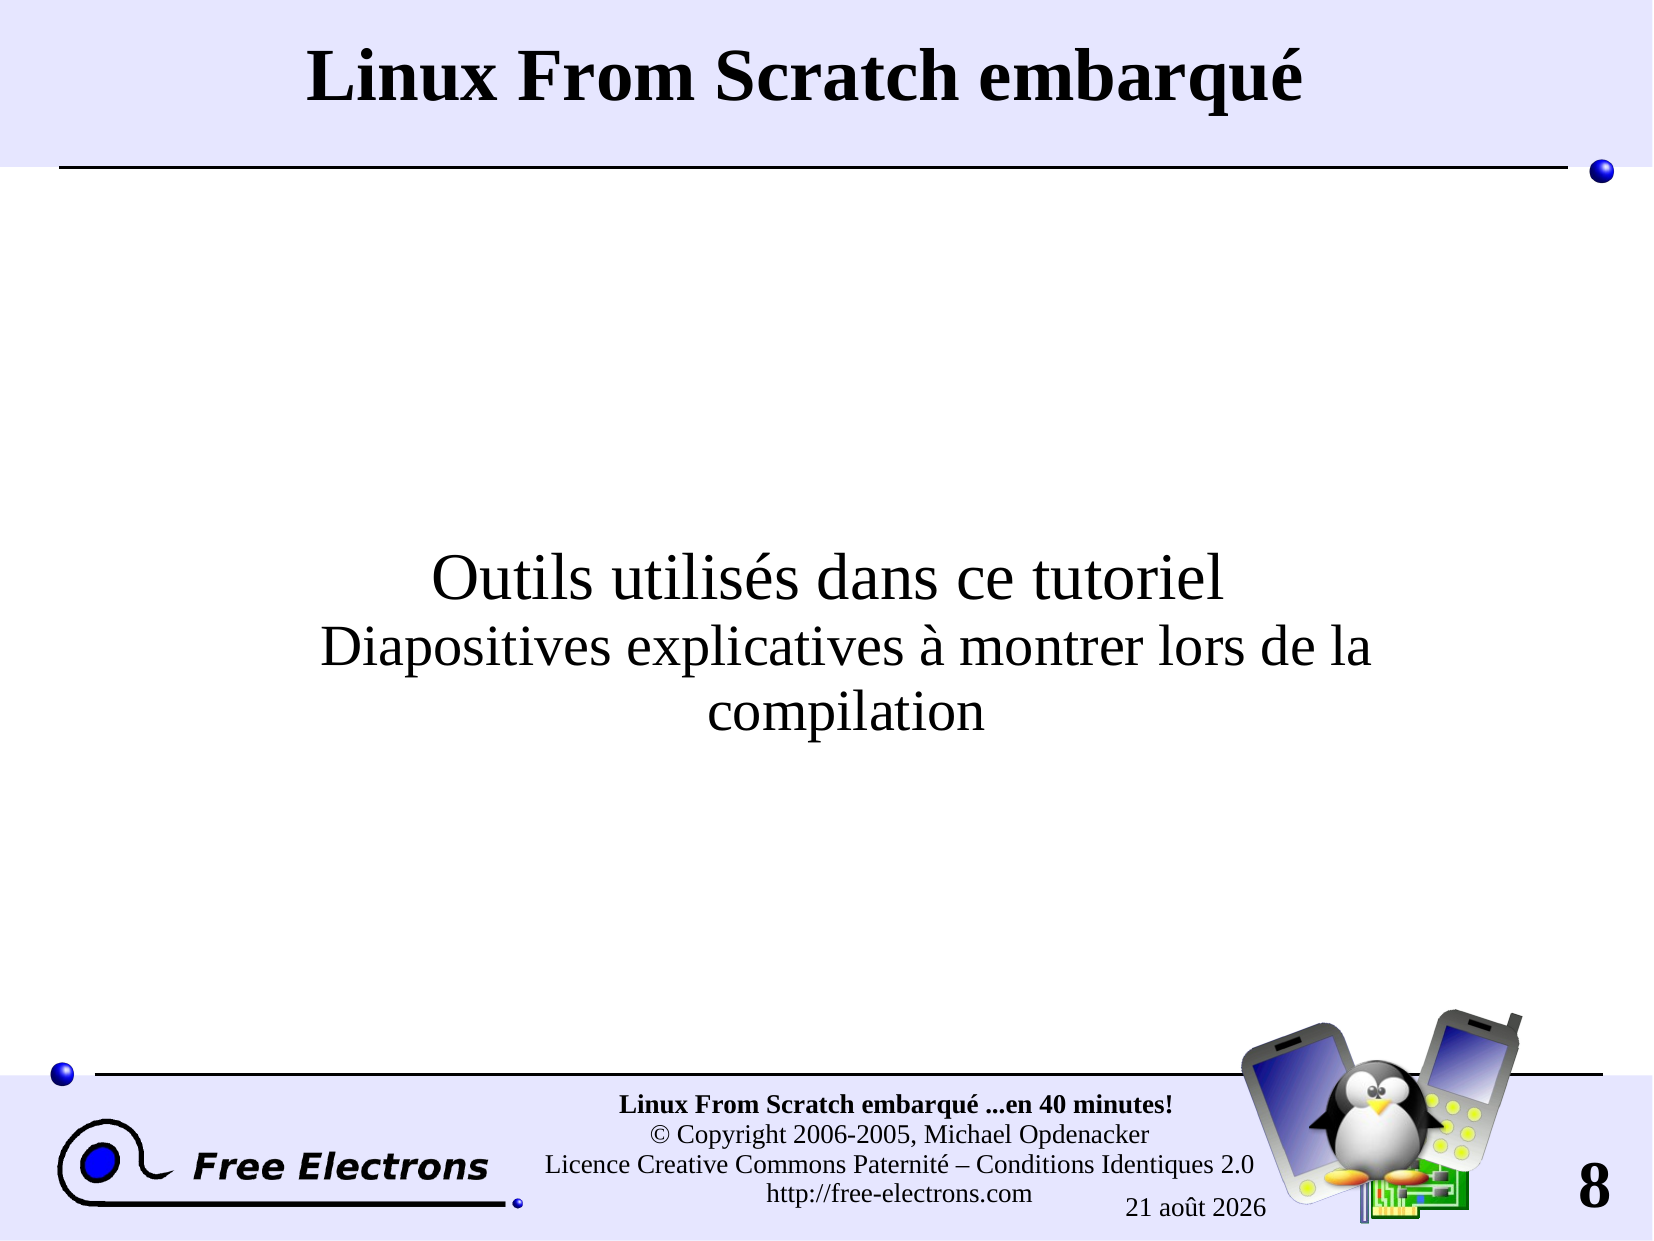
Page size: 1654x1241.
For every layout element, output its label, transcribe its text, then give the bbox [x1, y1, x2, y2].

subtitle Outils utilisés dans ce tutoriel Diapositives explicatives à montrer lors de la compilation [105, 216, 1518, 1067]
title Linux From Scratch embarqué [60, 18, 1551, 132]
picture [1231, 1008, 1537, 1241]
picture [50, 1108, 527, 1216]
